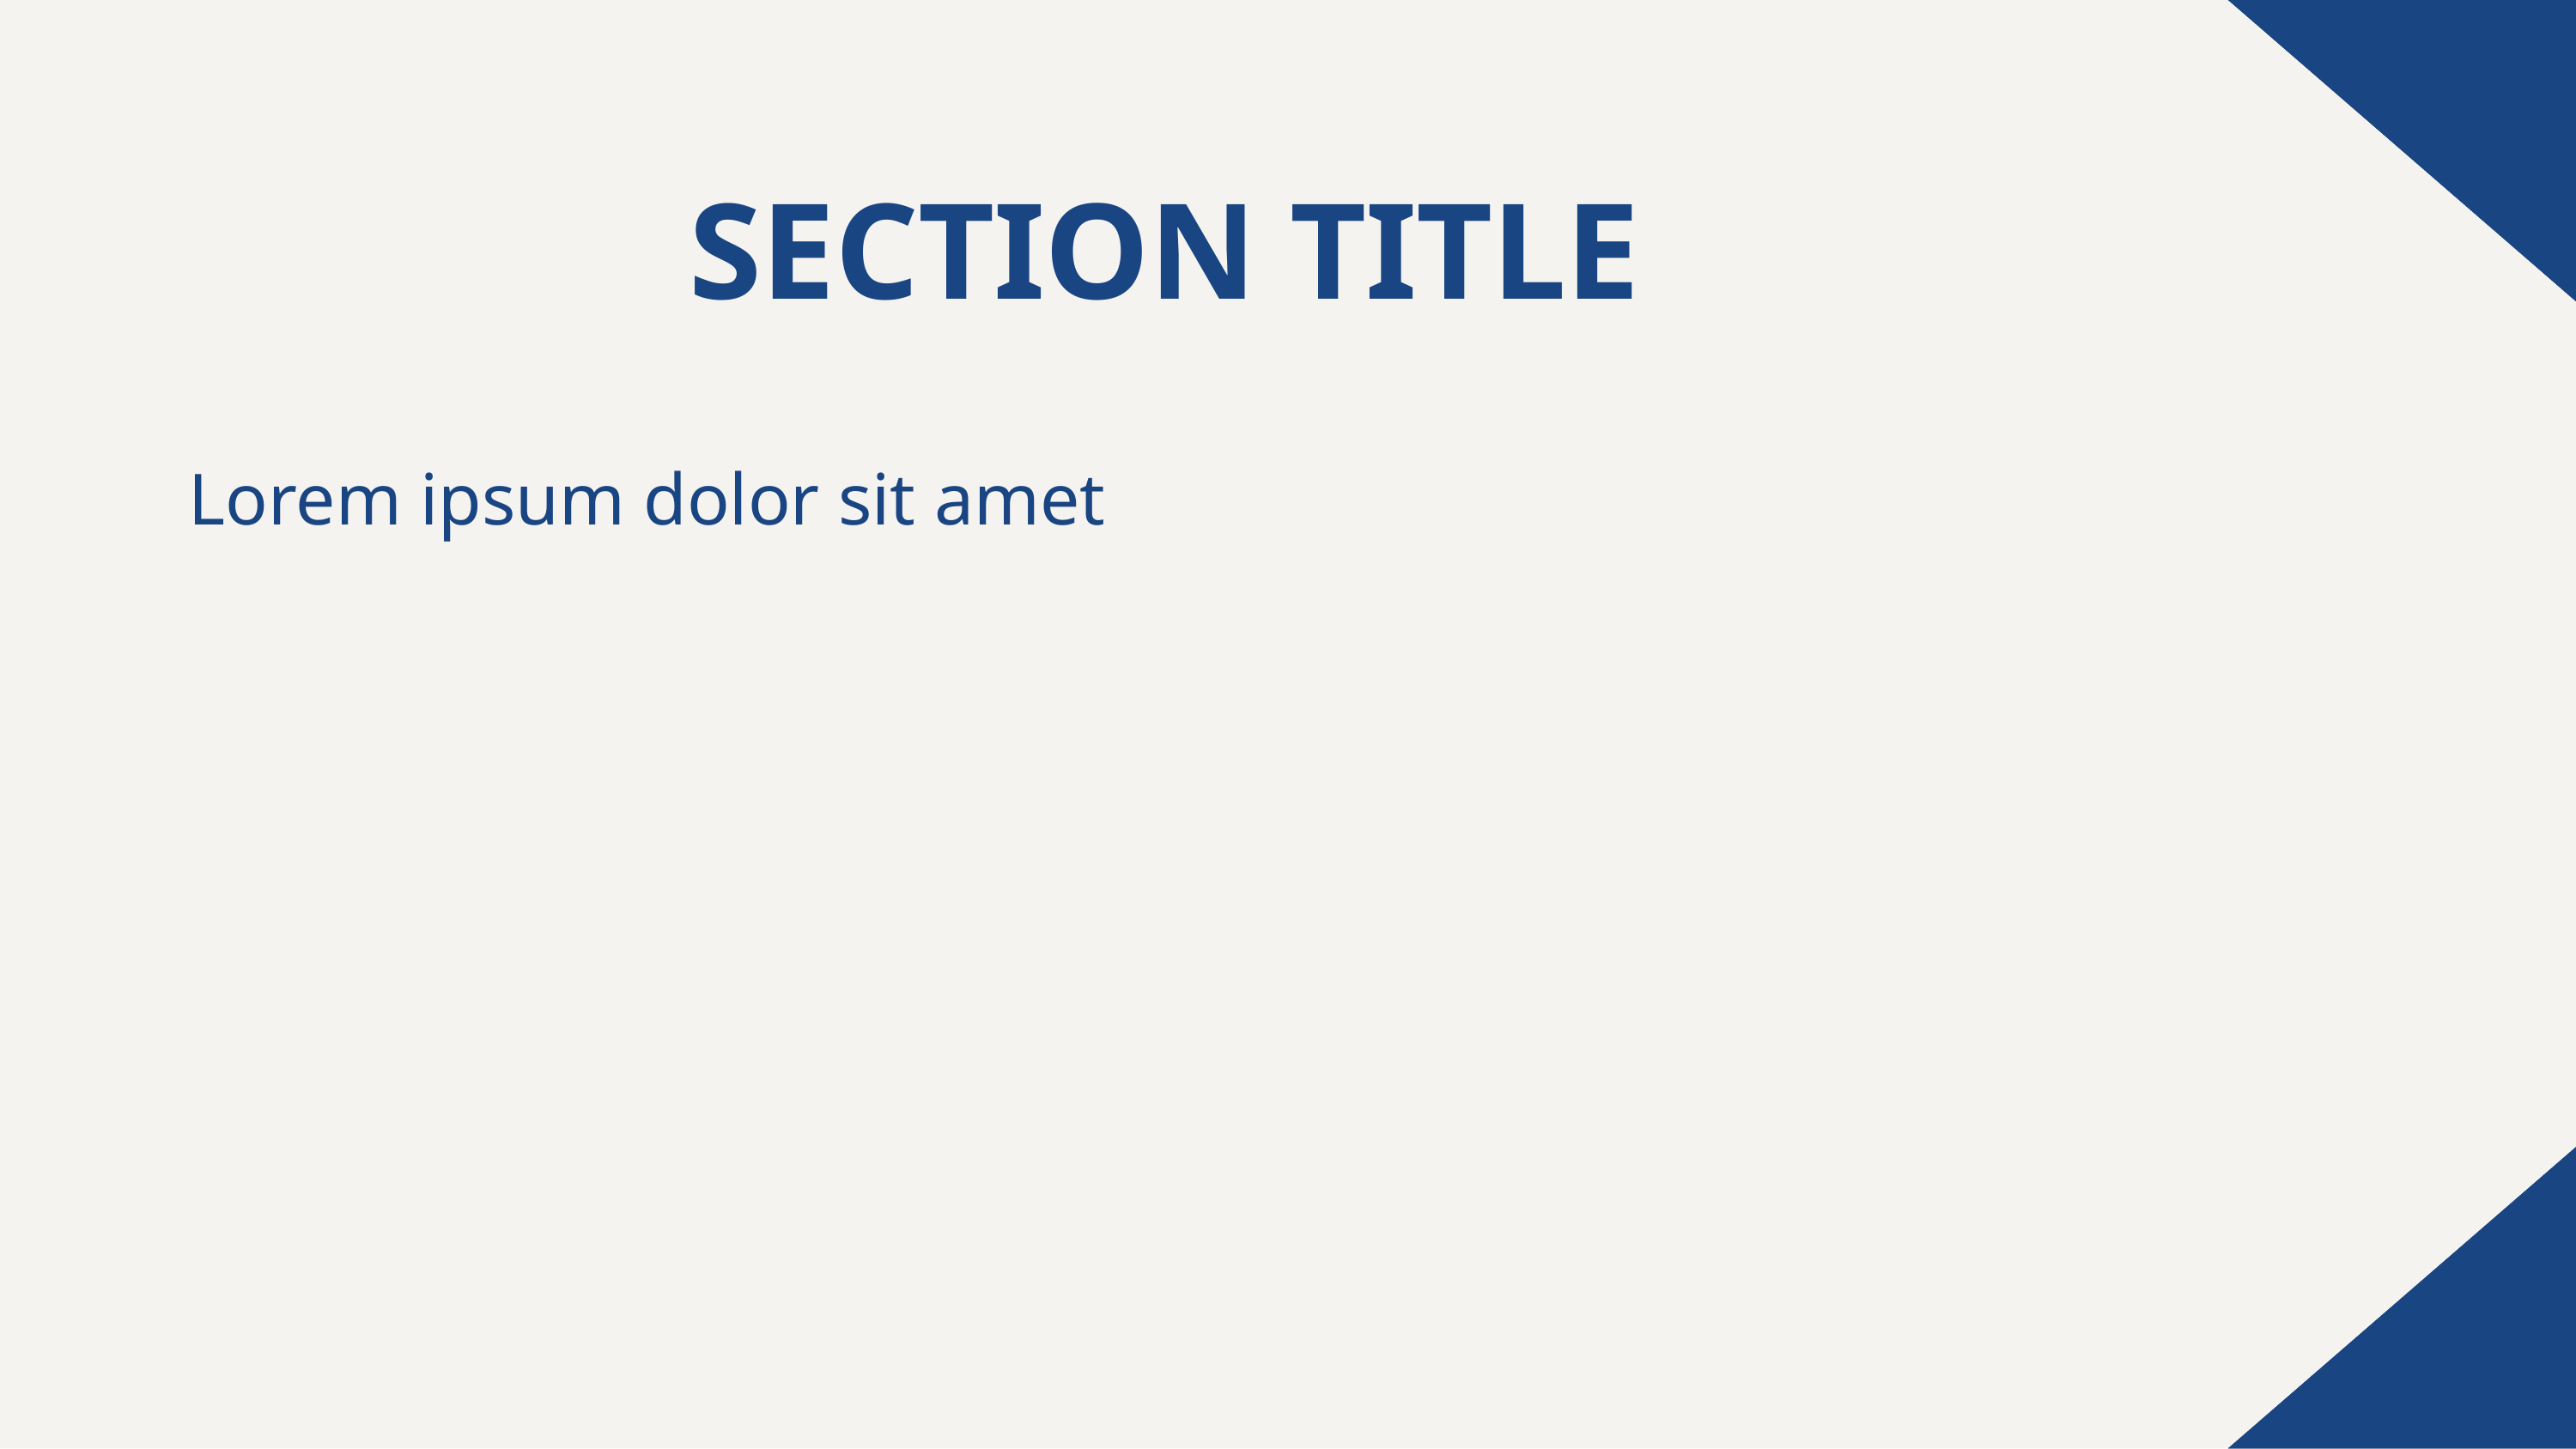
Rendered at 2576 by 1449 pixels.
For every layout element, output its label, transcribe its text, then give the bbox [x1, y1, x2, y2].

text_box [2227, 1147, 2576, 1449]
text_box [2227, 0, 2576, 301]
title SECTION TITLE [172, 155, 2158, 319]
text_box Lorem ipsum dolor sit amet [176, 444, 2158, 553]
